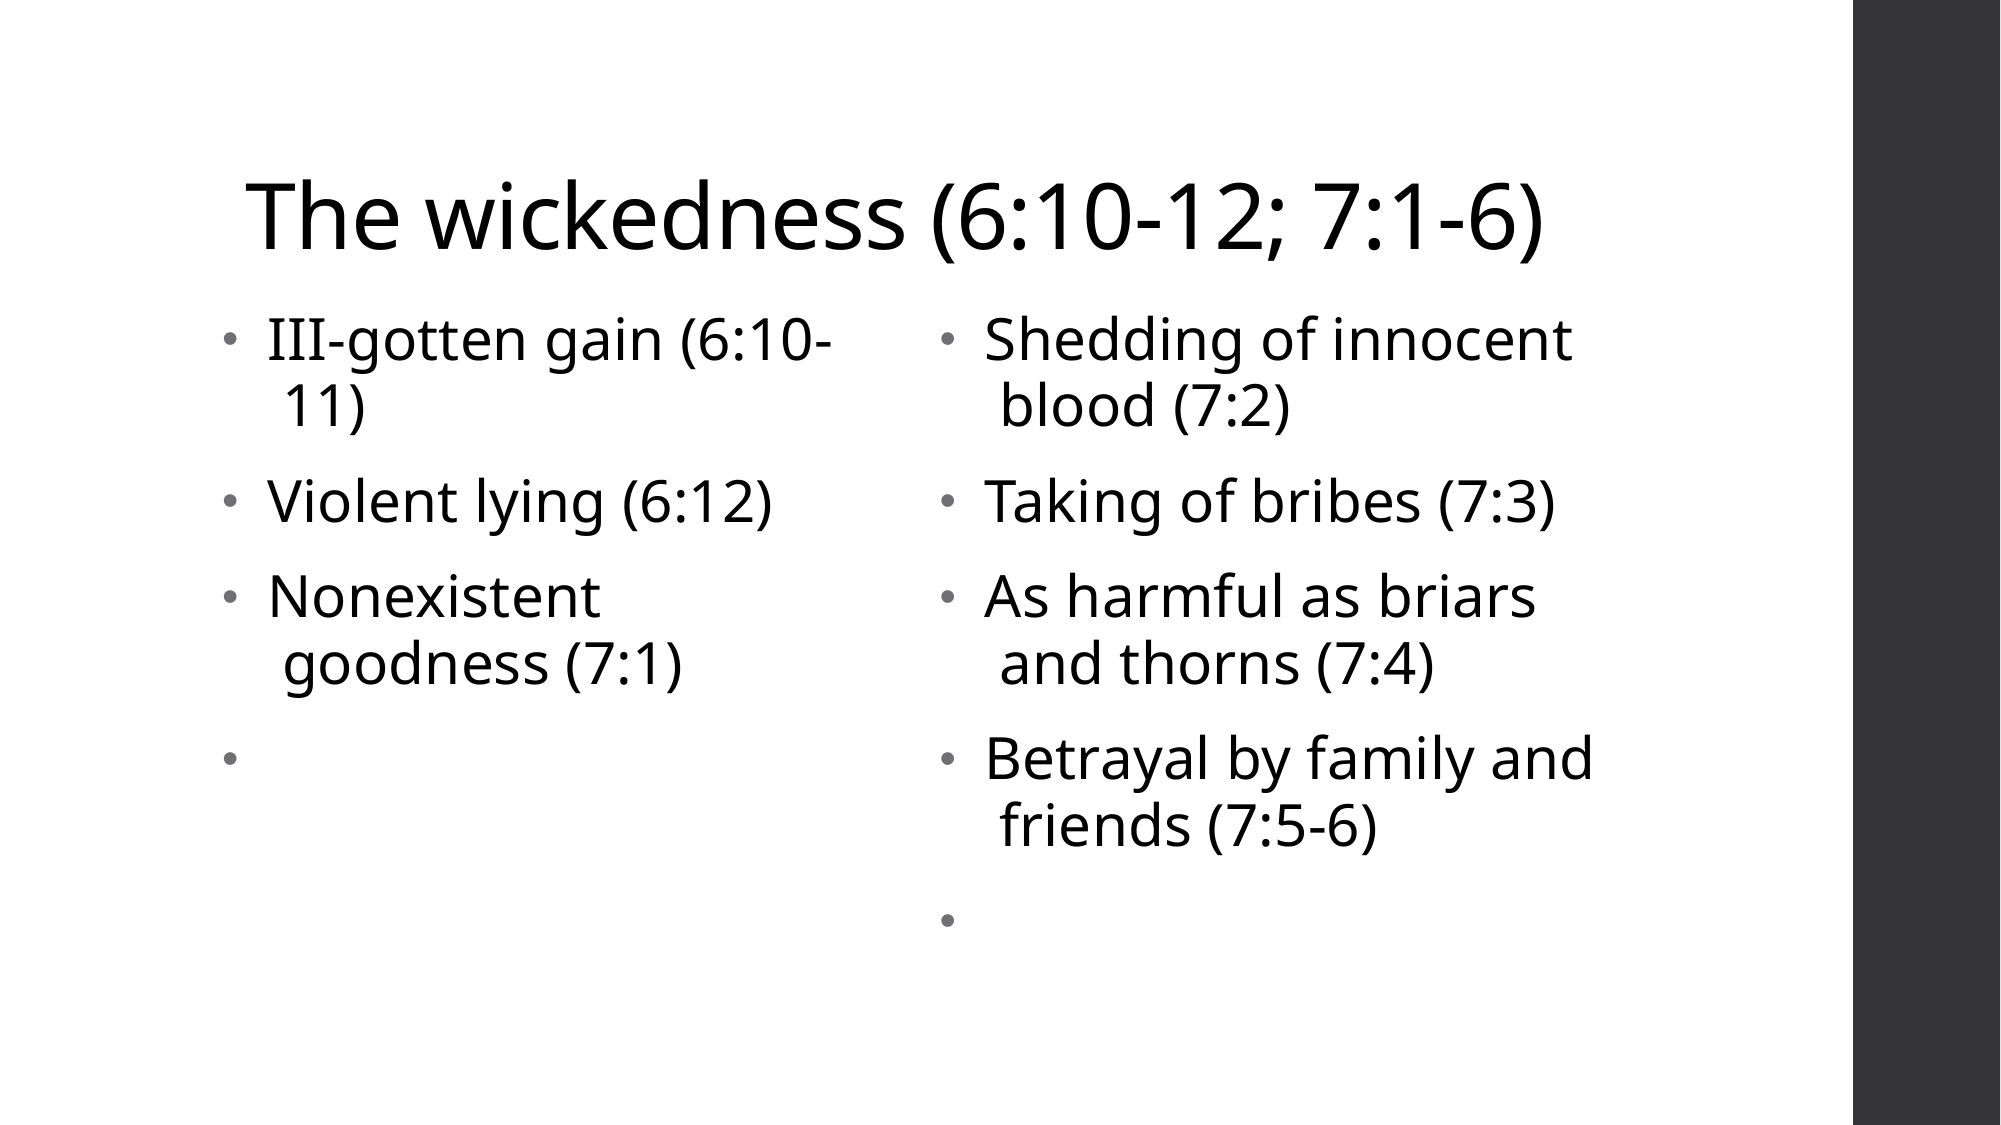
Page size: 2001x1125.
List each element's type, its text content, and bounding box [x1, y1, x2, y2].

list Shedding of innocent blood (7:2) Taking of bribes (7:3) As harmful as briars and thorns (7:4) Betrayal by family and friends (7:5-6) [924, 299, 1617, 1014]
title The wickedness (6:10-12; 7:1-6) [206, 60, 1797, 278]
list III-gotten gain (6:10-11) Violent lying (6:12) Nonexistent goodness (7:1) [207, 299, 900, 1014]
